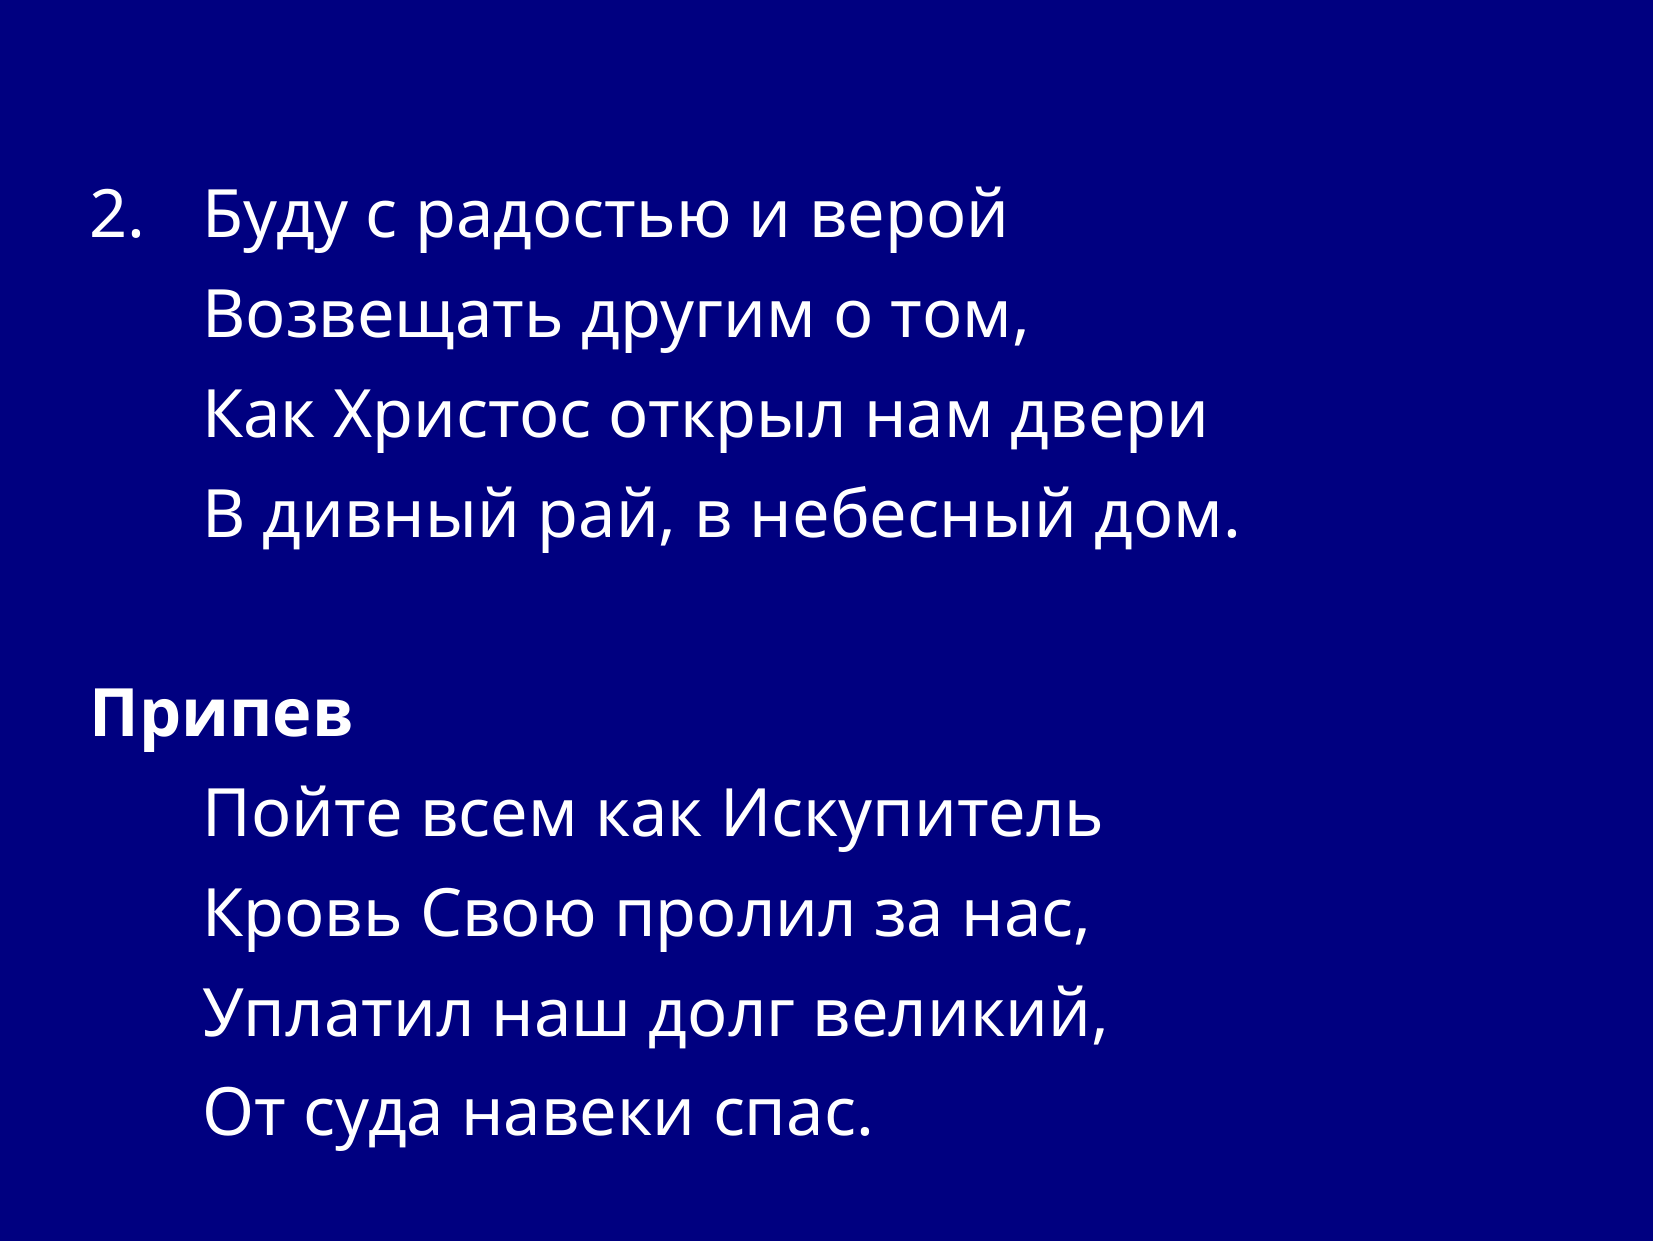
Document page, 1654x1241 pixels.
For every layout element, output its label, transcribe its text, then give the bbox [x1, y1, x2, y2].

text_box 2. Буду с радостью и верой Возвещать другим о том, Как Христос открыл нам двери В дивный рай, в небесный дом. Припев Пойте всем как Искупитель Кровь Свою пролил за нас, Уплатил наш долг великий, От суда навеки спас. [75, 150, 1576, 1163]
